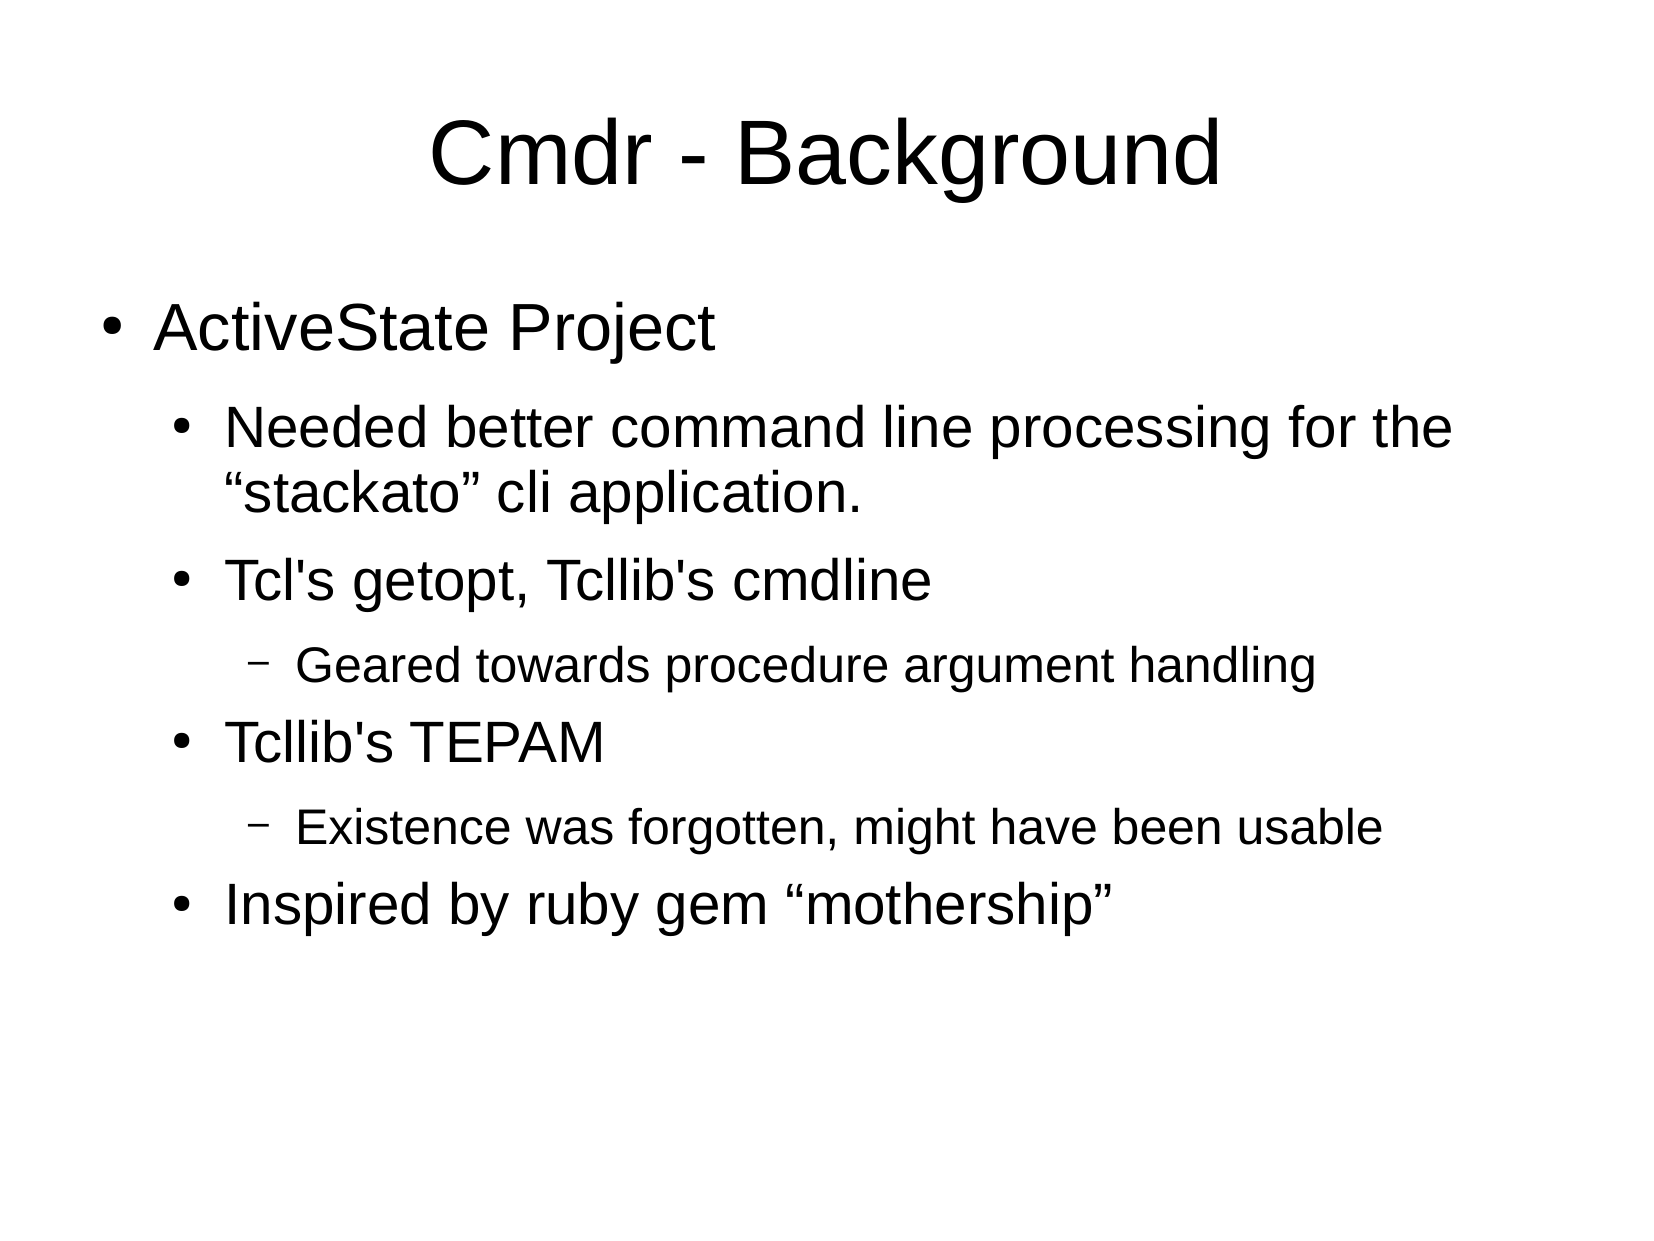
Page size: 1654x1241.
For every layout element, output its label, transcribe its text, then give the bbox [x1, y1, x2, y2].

title Cmdr - Background [82, 56, 1571, 250]
list ActiveState Project Needed better command line processing for the “stackato” cli application. Tcl's getopt, Tcllib's cmdline Geared towards procedure argument handling Tcllib's TEPAM Existence was forgotten, might have been usable Inspired by ruby gem “mothership” [82, 290, 1571, 1094]
